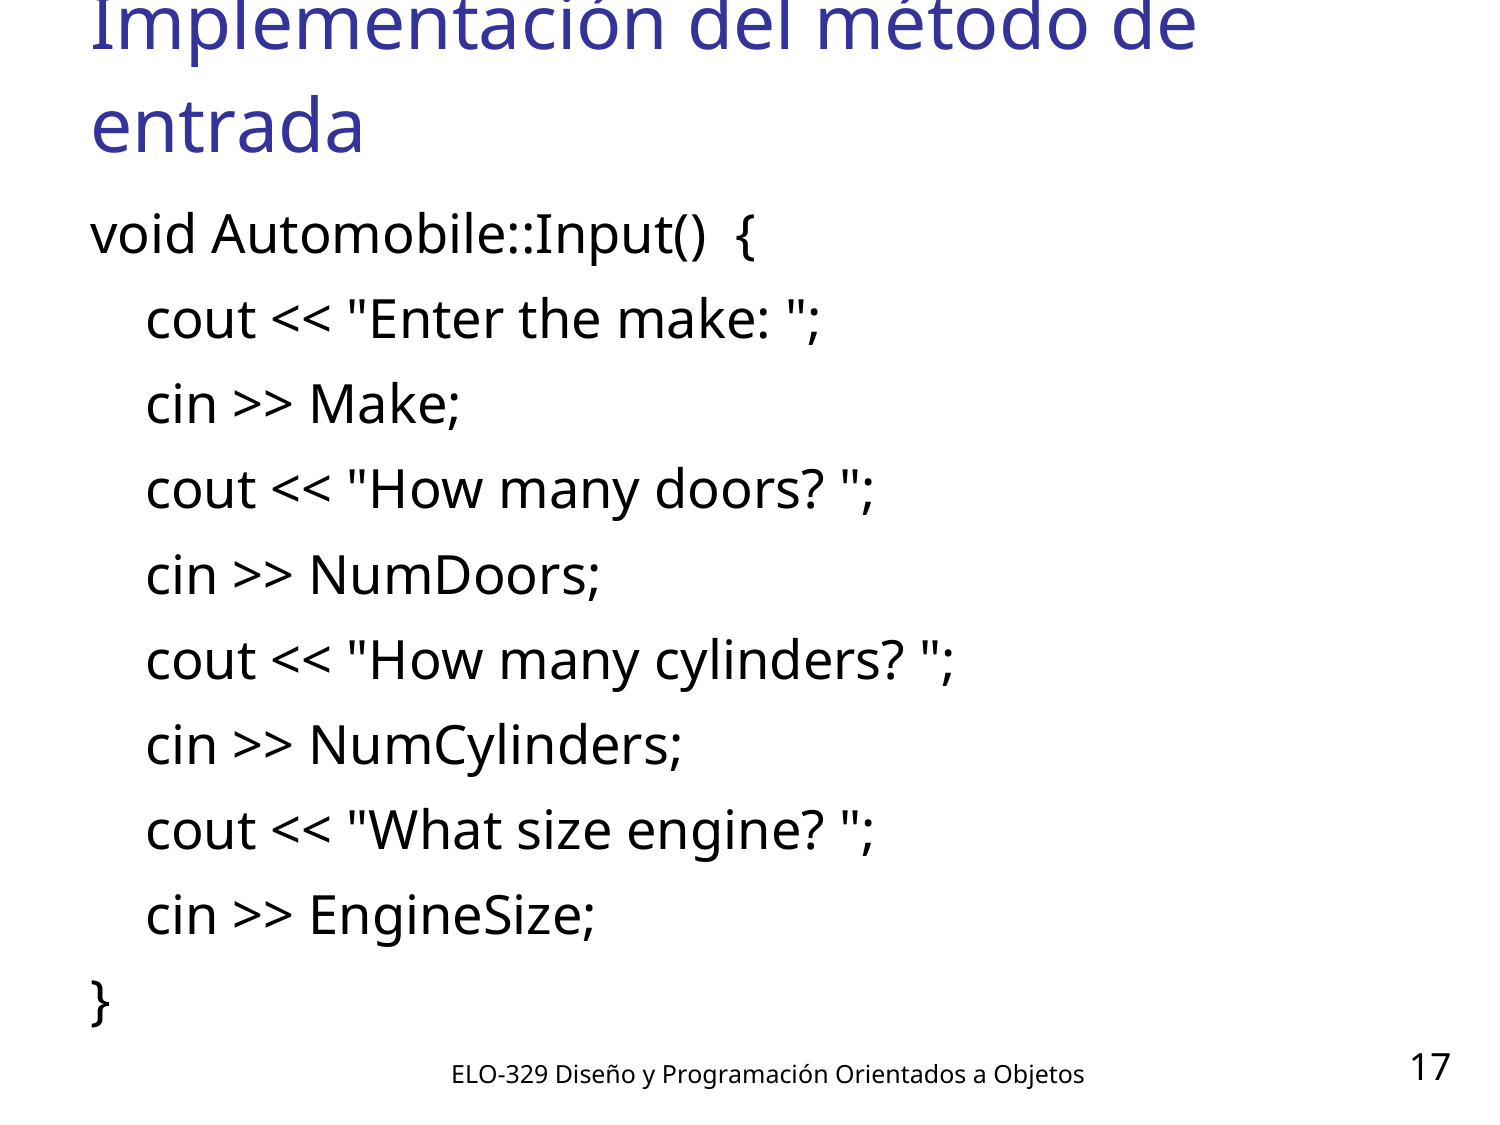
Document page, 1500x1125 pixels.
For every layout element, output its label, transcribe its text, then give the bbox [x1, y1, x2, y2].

title Implementación del método de entrada [75, 4, 1500, 183]
list void Automobile::Input()‏ { cout << "Enter the make: "; cin >> Make; cout << "How many doors? "; cin >> NumDoors; cout << "How many cylinders? "; cin >> NumCylinders; cout << "What size engine? "; cin >> EngineSize; } [75, 187, 1462, 1008]
